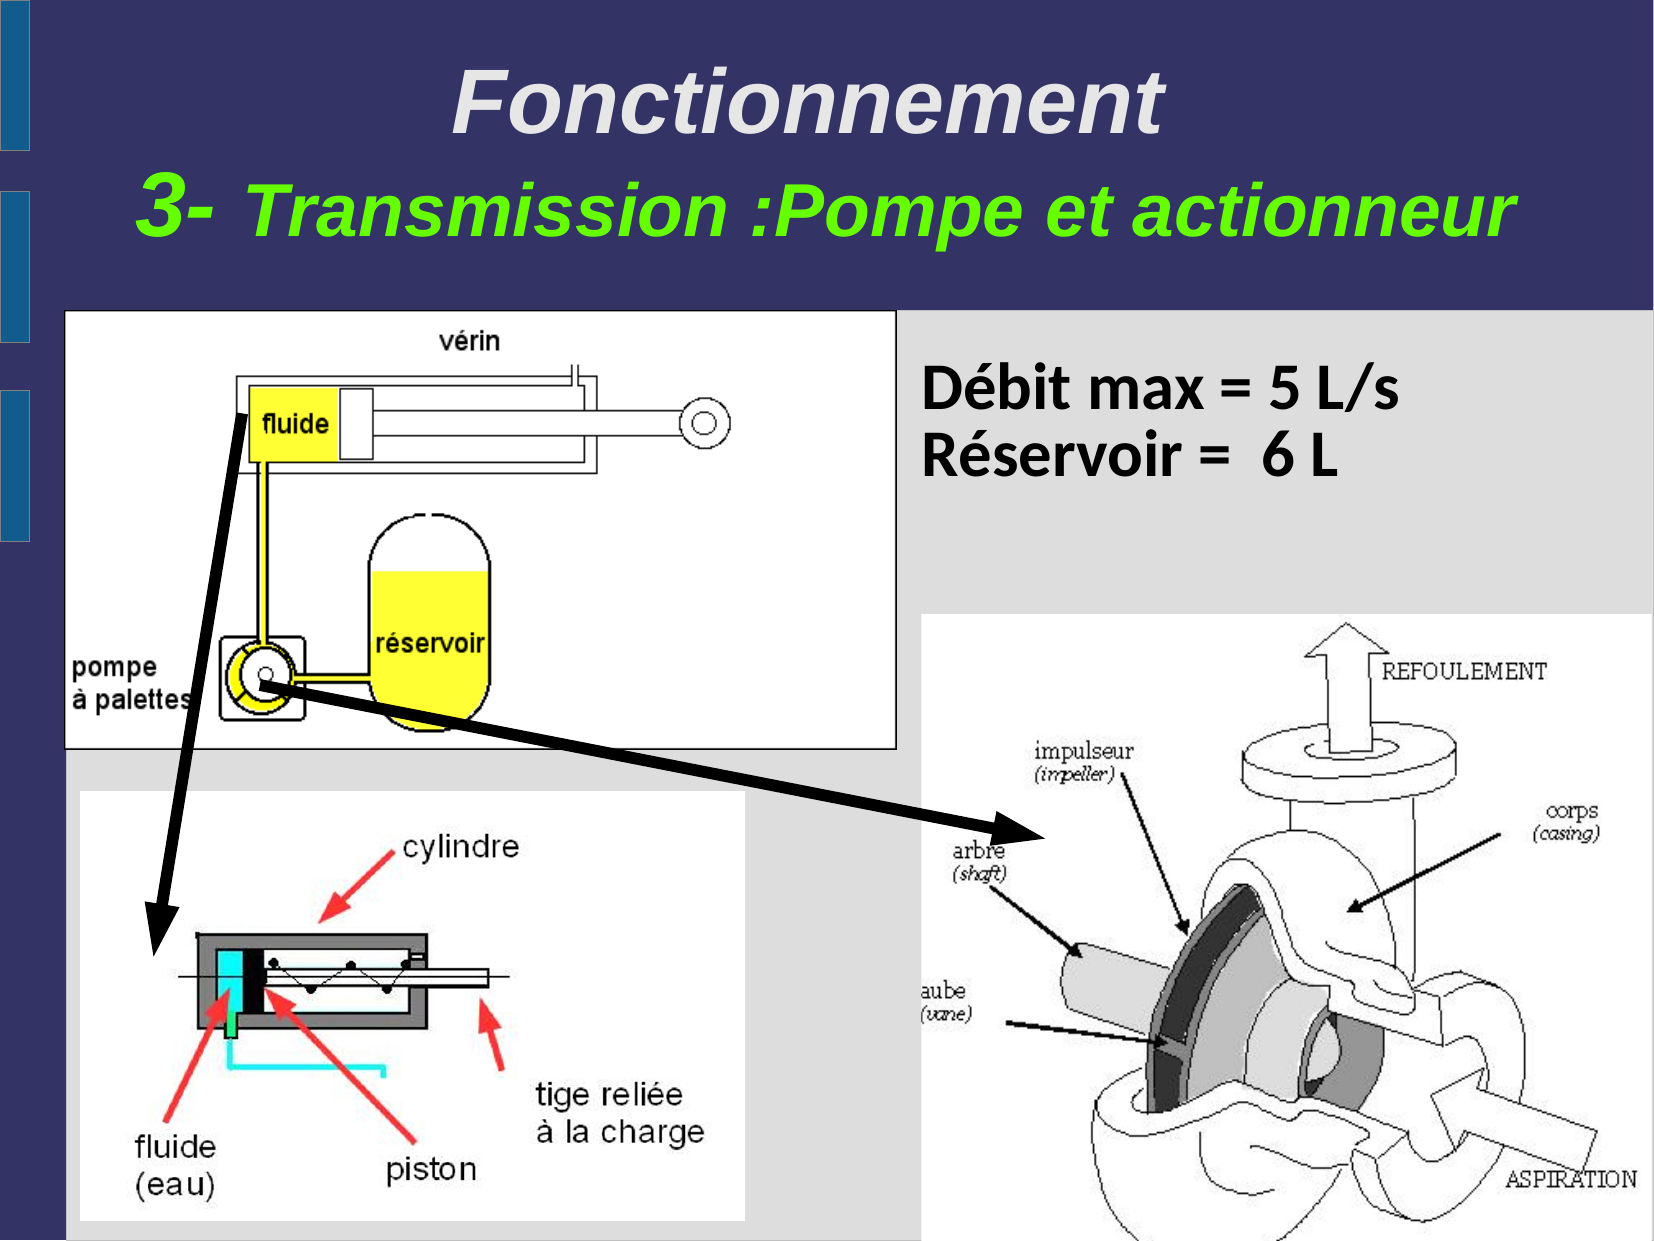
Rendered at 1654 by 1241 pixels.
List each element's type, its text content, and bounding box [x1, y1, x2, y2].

picture [80, 791, 745, 1221]
picture [921, 614, 1652, 1241]
title Fonctionnement 3- Transmission :Pompe et actionneur [82, 49, 1534, 257]
picture [64, 310, 897, 751]
text_box Débit max = 5 L/s Réservoir = 6 L [921, 359, 1654, 567]
